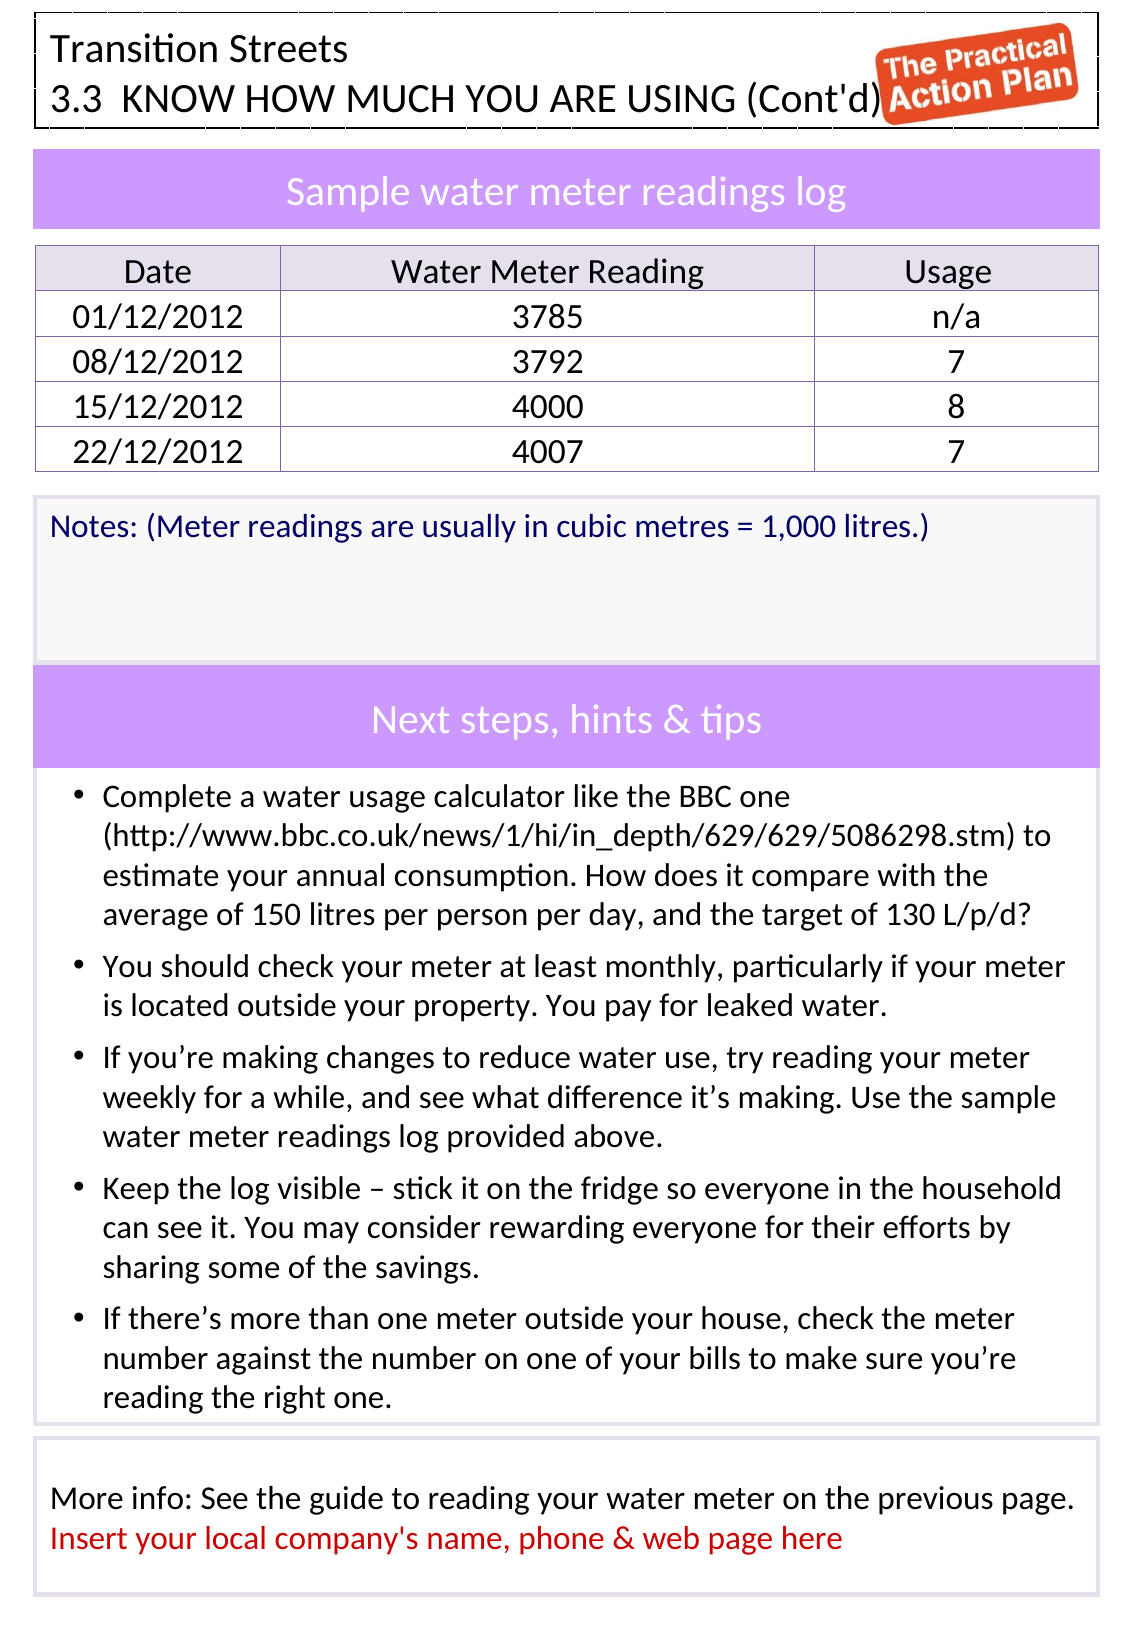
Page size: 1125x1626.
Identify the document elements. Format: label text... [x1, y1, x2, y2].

table_cell 4007 [281, 427, 814, 471]
table_cell n/a [815, 291, 1098, 336]
table_header Date [36, 246, 280, 290]
table_cell 8 [815, 382, 1098, 426]
table_cell 3785 [281, 291, 814, 336]
text_box Sample water meter readings log [35, 150, 1099, 228]
table_cell 15/12/2012 [36, 382, 280, 426]
text_box Notes: (Meter readings are usually in cubic metres = 1,000 litres.) [35, 496, 1099, 663]
text_box More info: See the guide to reading your water meter on the previous page. Insert your local company's name, phone & web page here [35, 1438, 1099, 1595]
text_box Next steps, hints & tips [35, 667, 1099, 767]
table_cell 4000 [281, 382, 814, 426]
table_header Water Meter Reading [281, 246, 814, 290]
table_cell 7 [815, 337, 1098, 381]
table_cell 01/12/2012 [36, 291, 280, 336]
text_box Complete a water usage calculator like the BBC one (http://www.bbc.co.uk/news/1/hi/in_depth/629/629/5086298.stm) to estimate your annual consumption. How does it compare with the average of 150 litres per person per day, and the target of 130 L/p/d? You should check your meter at least monthly, particularly if your meter is located outside your property. You pay for leaked water. If you’re making changes to reduce water use, try reading your meter weekly for a while, and see what difference it’s making. Use the sample water meter readings log provided above. Keep the log visible – stick it on the fridge so everyone in the household can see it. You may consider rewarding everyone for their efforts by sharing some of the savings. If there’s more than one meter outside your house, check the meter number against the number on one of your bills to make sure you’re reading the right one. [35, 767, 1099, 1424]
table_cell 7 [815, 427, 1098, 471]
table_cell 08/12/2012 [36, 337, 280, 381]
table_header Usage [815, 246, 1098, 290]
table_cell 3792 [281, 337, 814, 381]
text_box Transition Streets 3.3 KNOW HOW MUCH YOU ARE USING (Cont'd) [35, 12, 1099, 129]
table_cell 22/12/2012 [36, 427, 280, 471]
